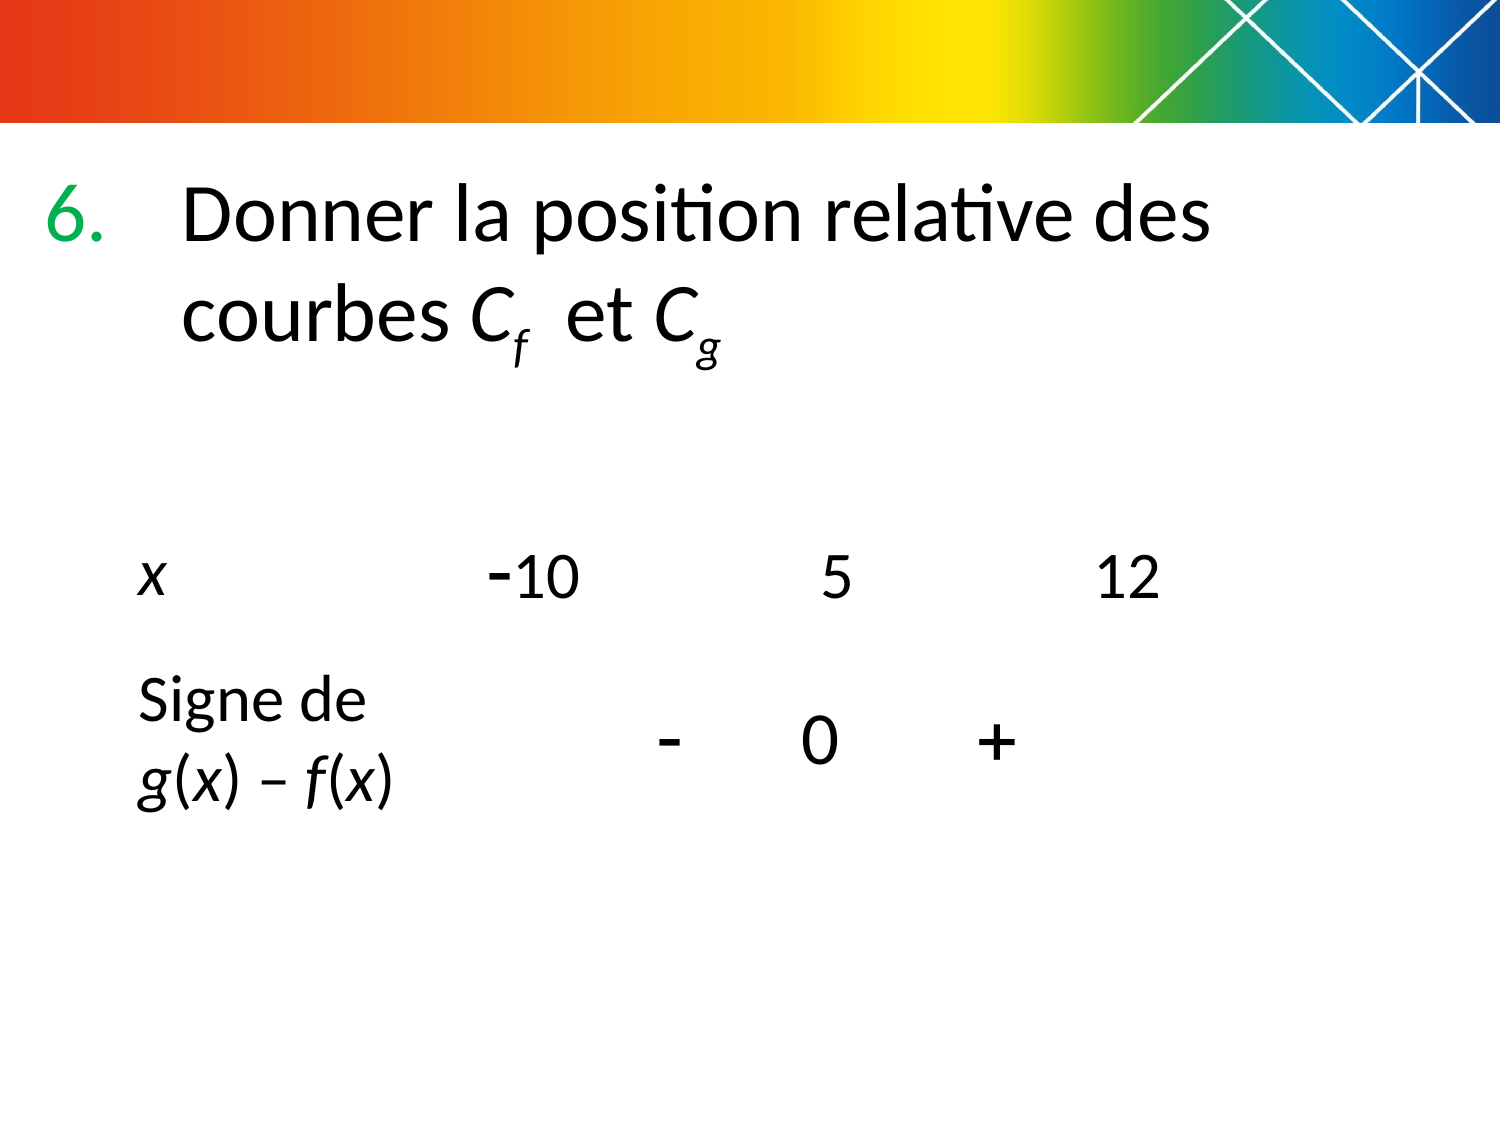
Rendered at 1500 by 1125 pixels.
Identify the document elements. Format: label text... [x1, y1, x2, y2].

table_header 10 5 12 [473, 492, 1218, 646]
table_cell  0  [473, 646, 1218, 823]
table_cell Signe de g(x) – f(x) [124, 646, 473, 823]
picture [1340, 0, 1500, 123]
picture [0, 0, 1359, 123]
table_header x [124, 492, 473, 646]
title Donner la position relative des courbes Cf et Cg [29, 148, 1500, 383]
